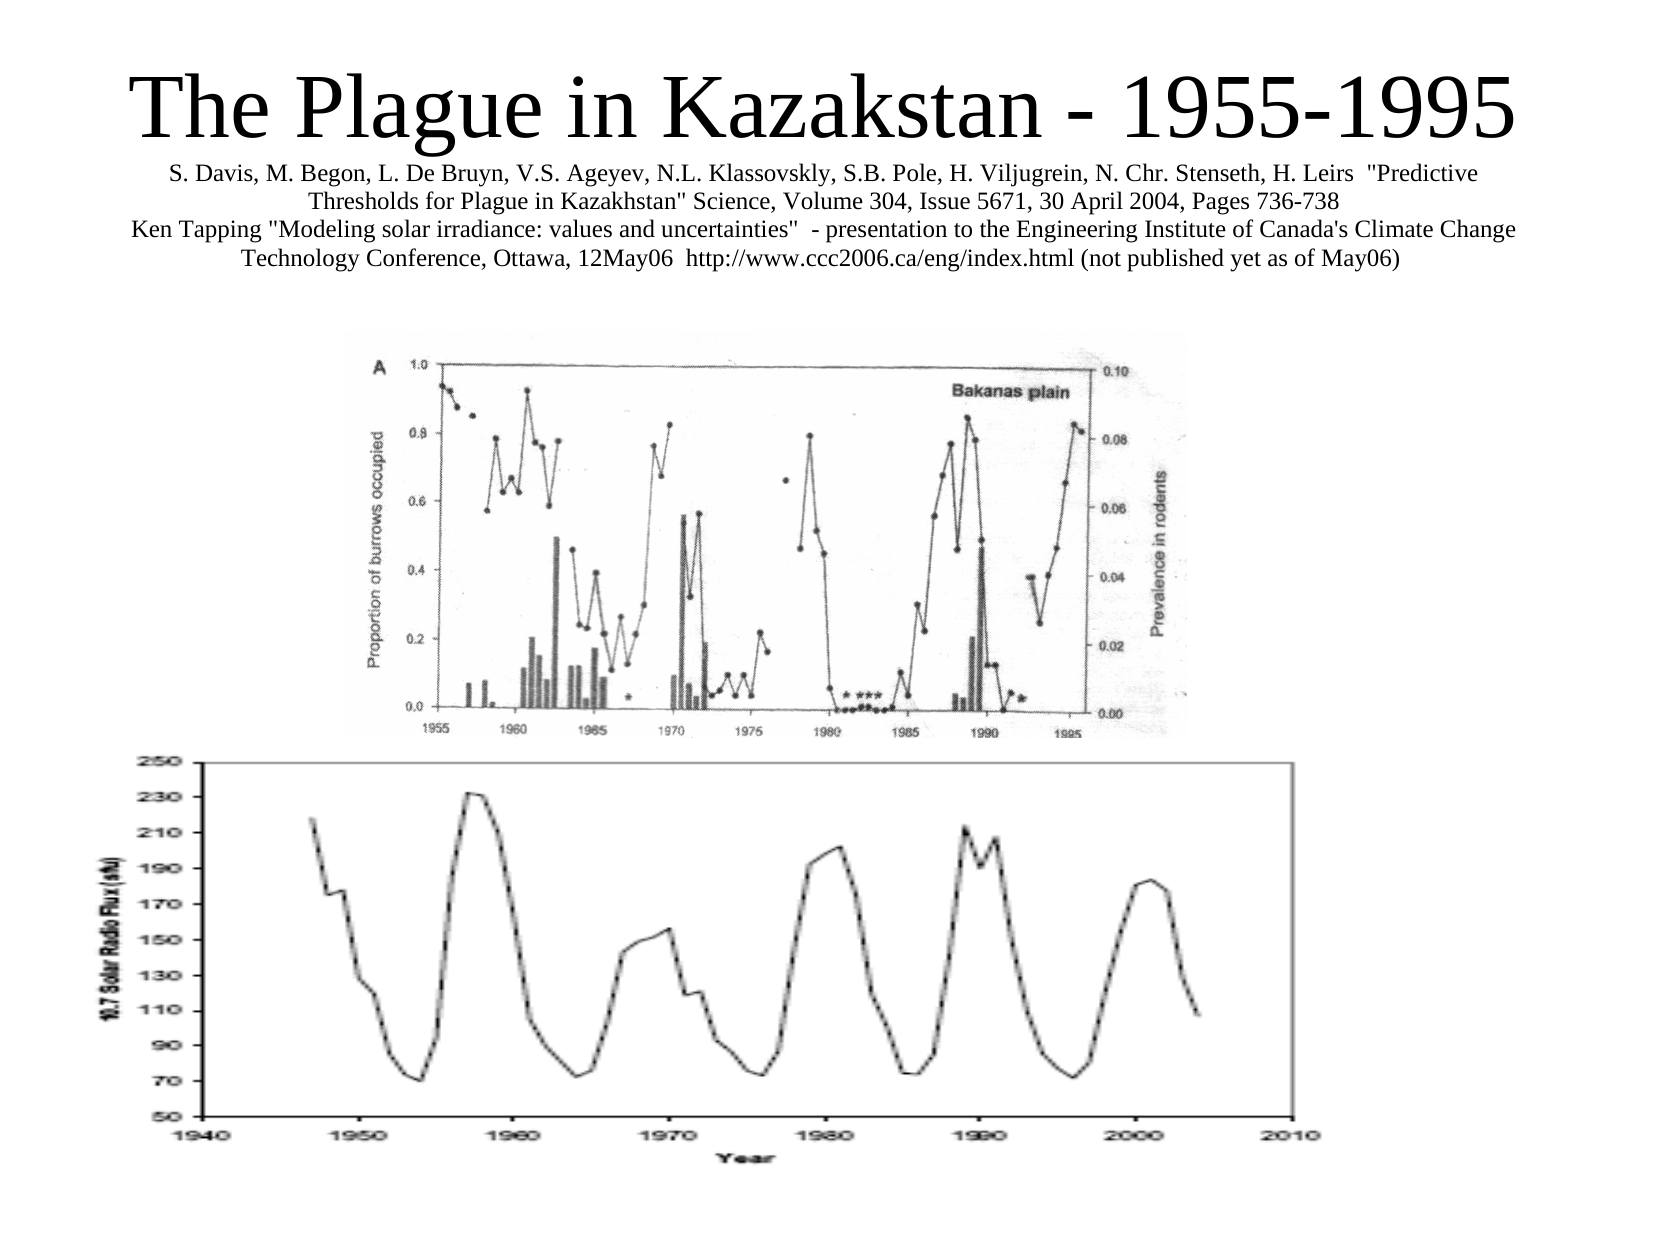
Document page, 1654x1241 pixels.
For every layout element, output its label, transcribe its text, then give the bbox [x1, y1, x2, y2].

picture [49, 331, 1359, 1182]
title The Plague in Kazakstan - 1955-1995 S. Davis, M. Begon, L. De Bruyn, V.S. Ageyev, N.L. Klassovskly, S.B. Pole, H. Viljugrein, N. Chr. Stenseth, H. Leirs "Predictive Thresholds for Plague in Kazakhstan" Science, Volume 304, Issue 5671, 30 April 2004, Pages 736-738 Ken Tapping "Modeling solar irradiance: values and uncertainties" - presentation to the Engineering Institute of Canada's Climate Change Technology Conference, Ottawa, 12May06 http://www.ccc2006.ca/eng/index.html (not published yet as of May06) [118, 53, 1531, 273]
